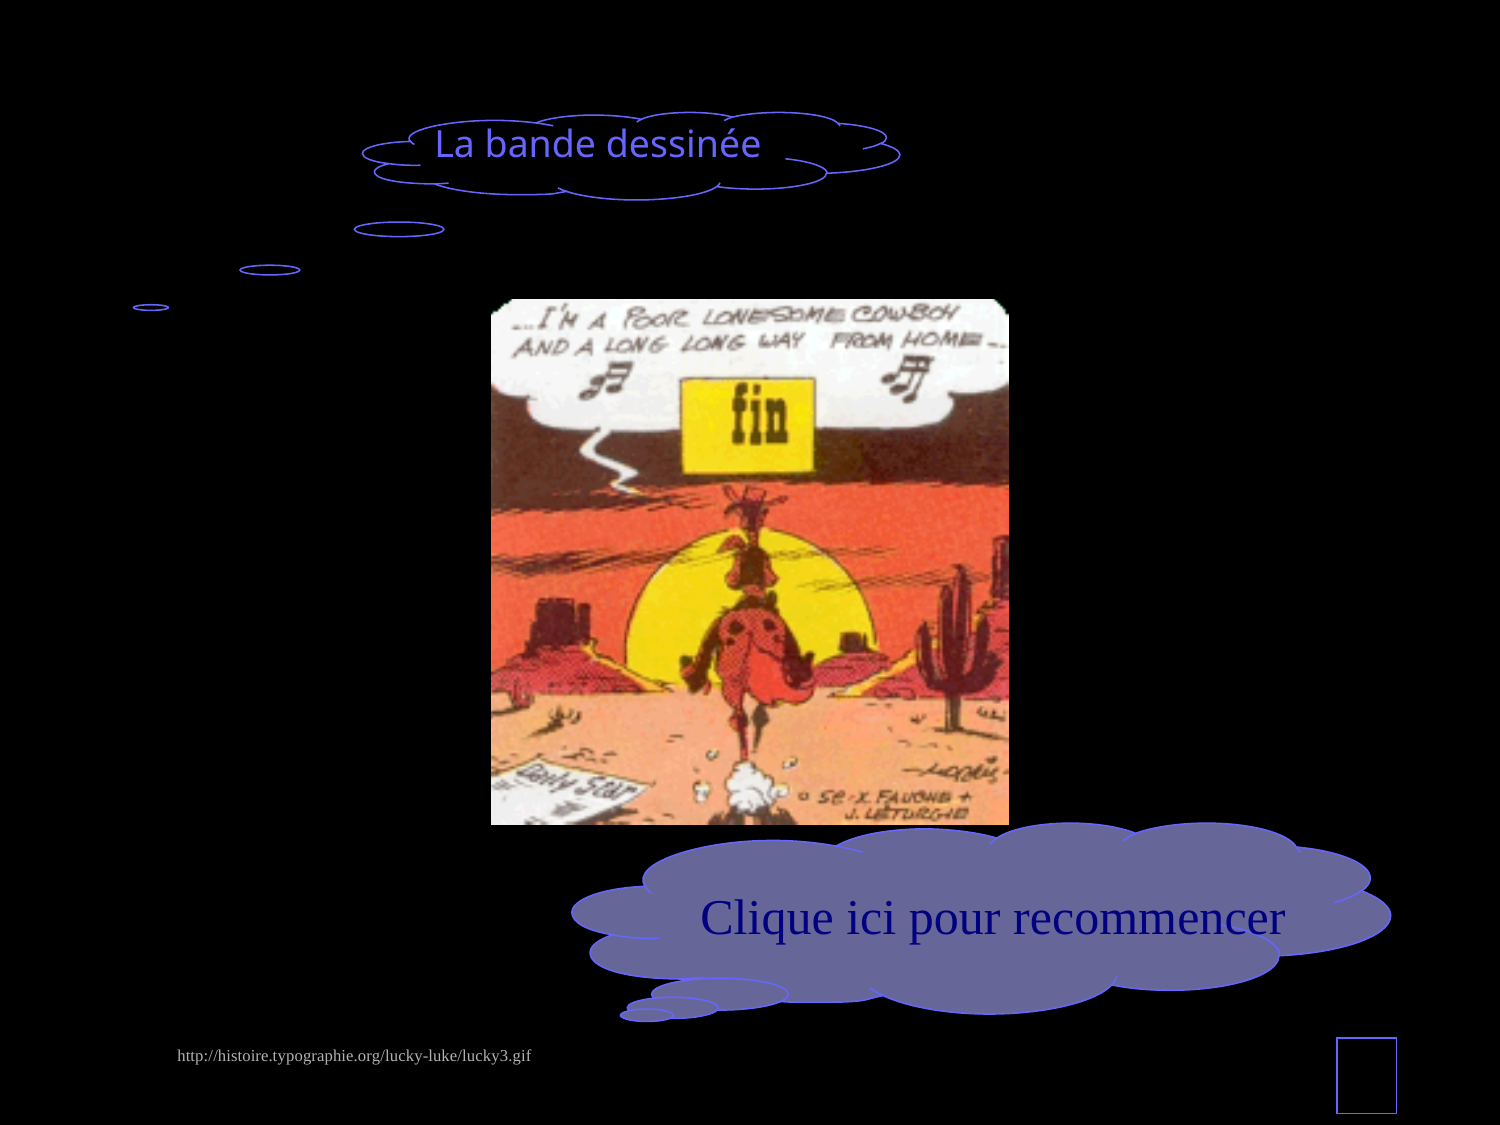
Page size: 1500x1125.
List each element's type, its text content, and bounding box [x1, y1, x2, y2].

text_box Clique ici pour recommencer [571, 823, 1391, 1022]
text_box http://histoire.typographie.org/lucky-luke/lucky3.gif [162, 1037, 601, 1073]
picture [491, 299, 1009, 826]
